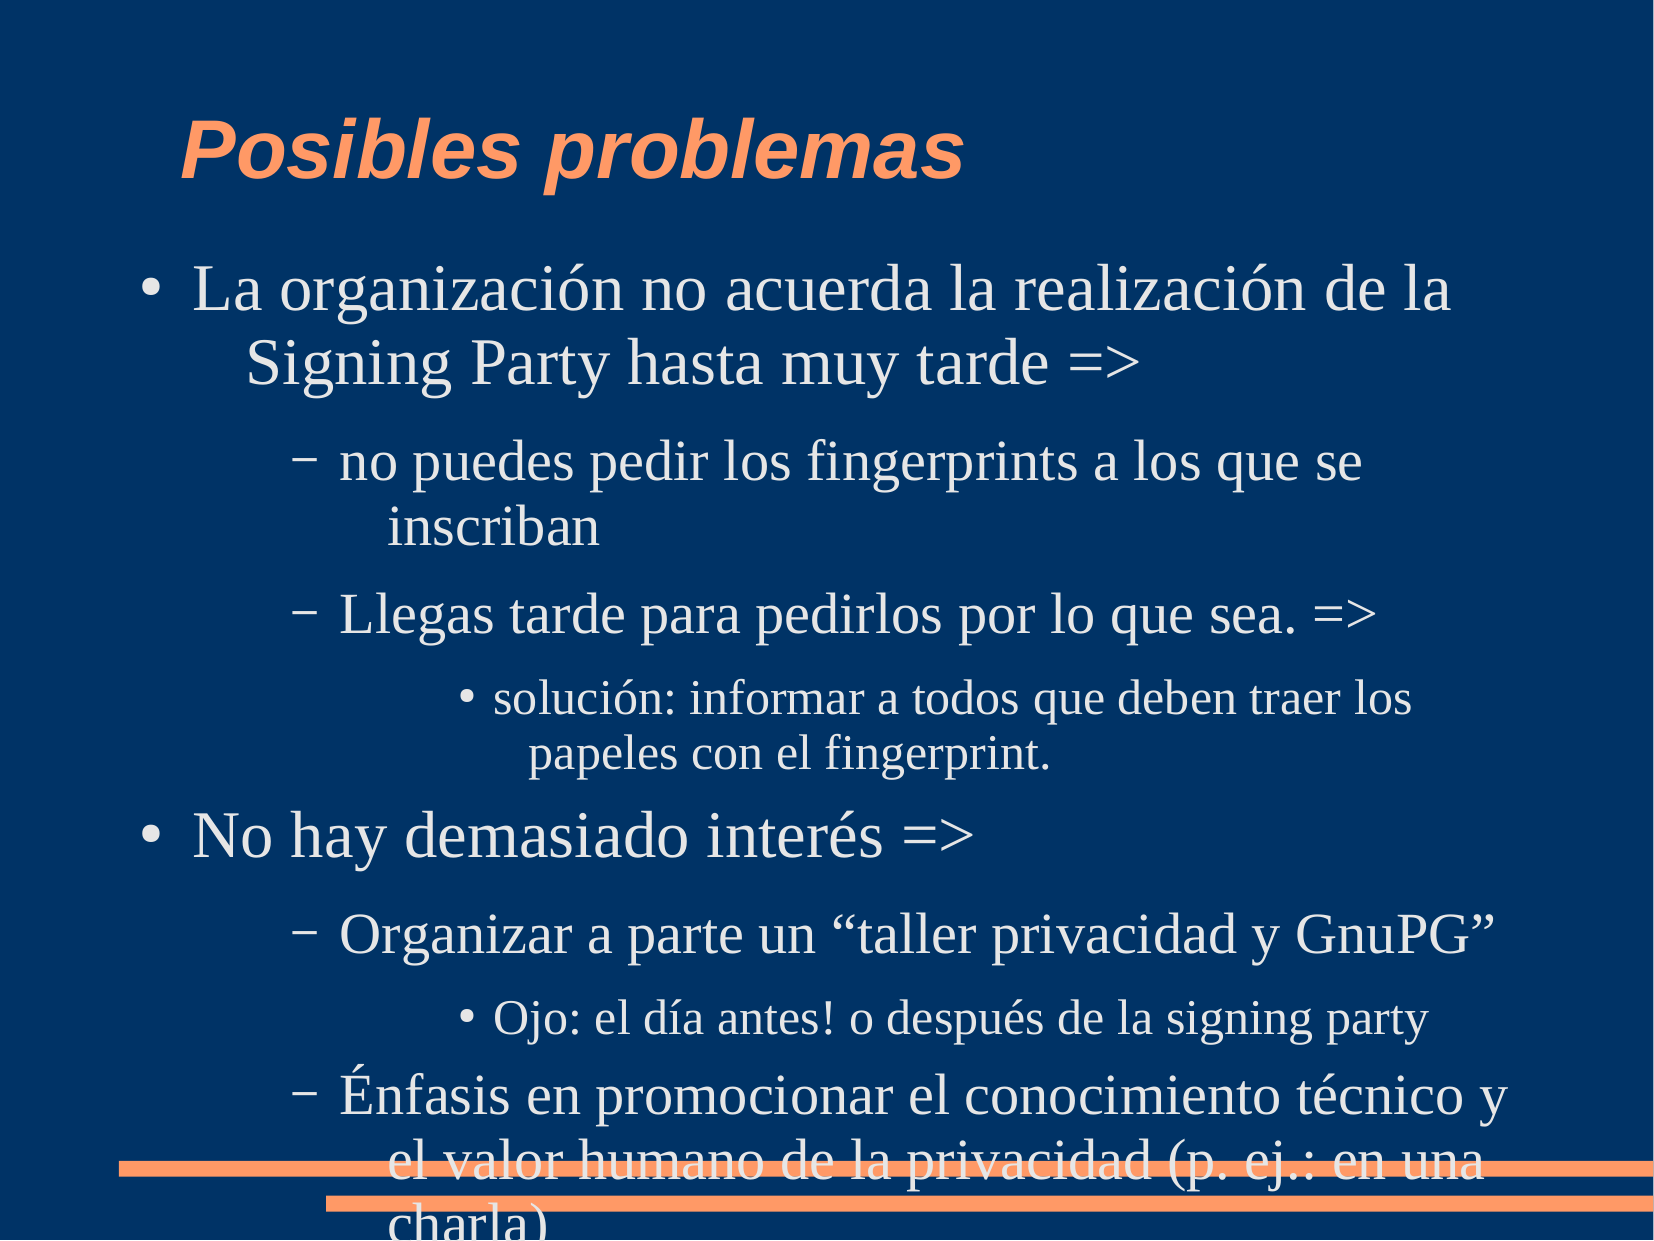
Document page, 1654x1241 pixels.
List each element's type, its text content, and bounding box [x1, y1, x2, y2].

title Posibles problemas [121, 46, 1534, 251]
list La organización no acuerda la realización de la Signing Party hasta muy tarde => no puedes pedir los fingerprints a los que se inscriban Llegas tarde para pedirlos por lo que sea. => solución: informar a todos que deben traer los papeles con el fingerprint. No hay demasiado interés => Organizar a parte un “taller privacidad y GnuPG” Ojo: el día antes! o después de la signing party Énfasis en promocionar el conocimiento técnico y el valor humano de la privacidad (p. ej.: en una charla) [103, 251, 1543, 1128]
